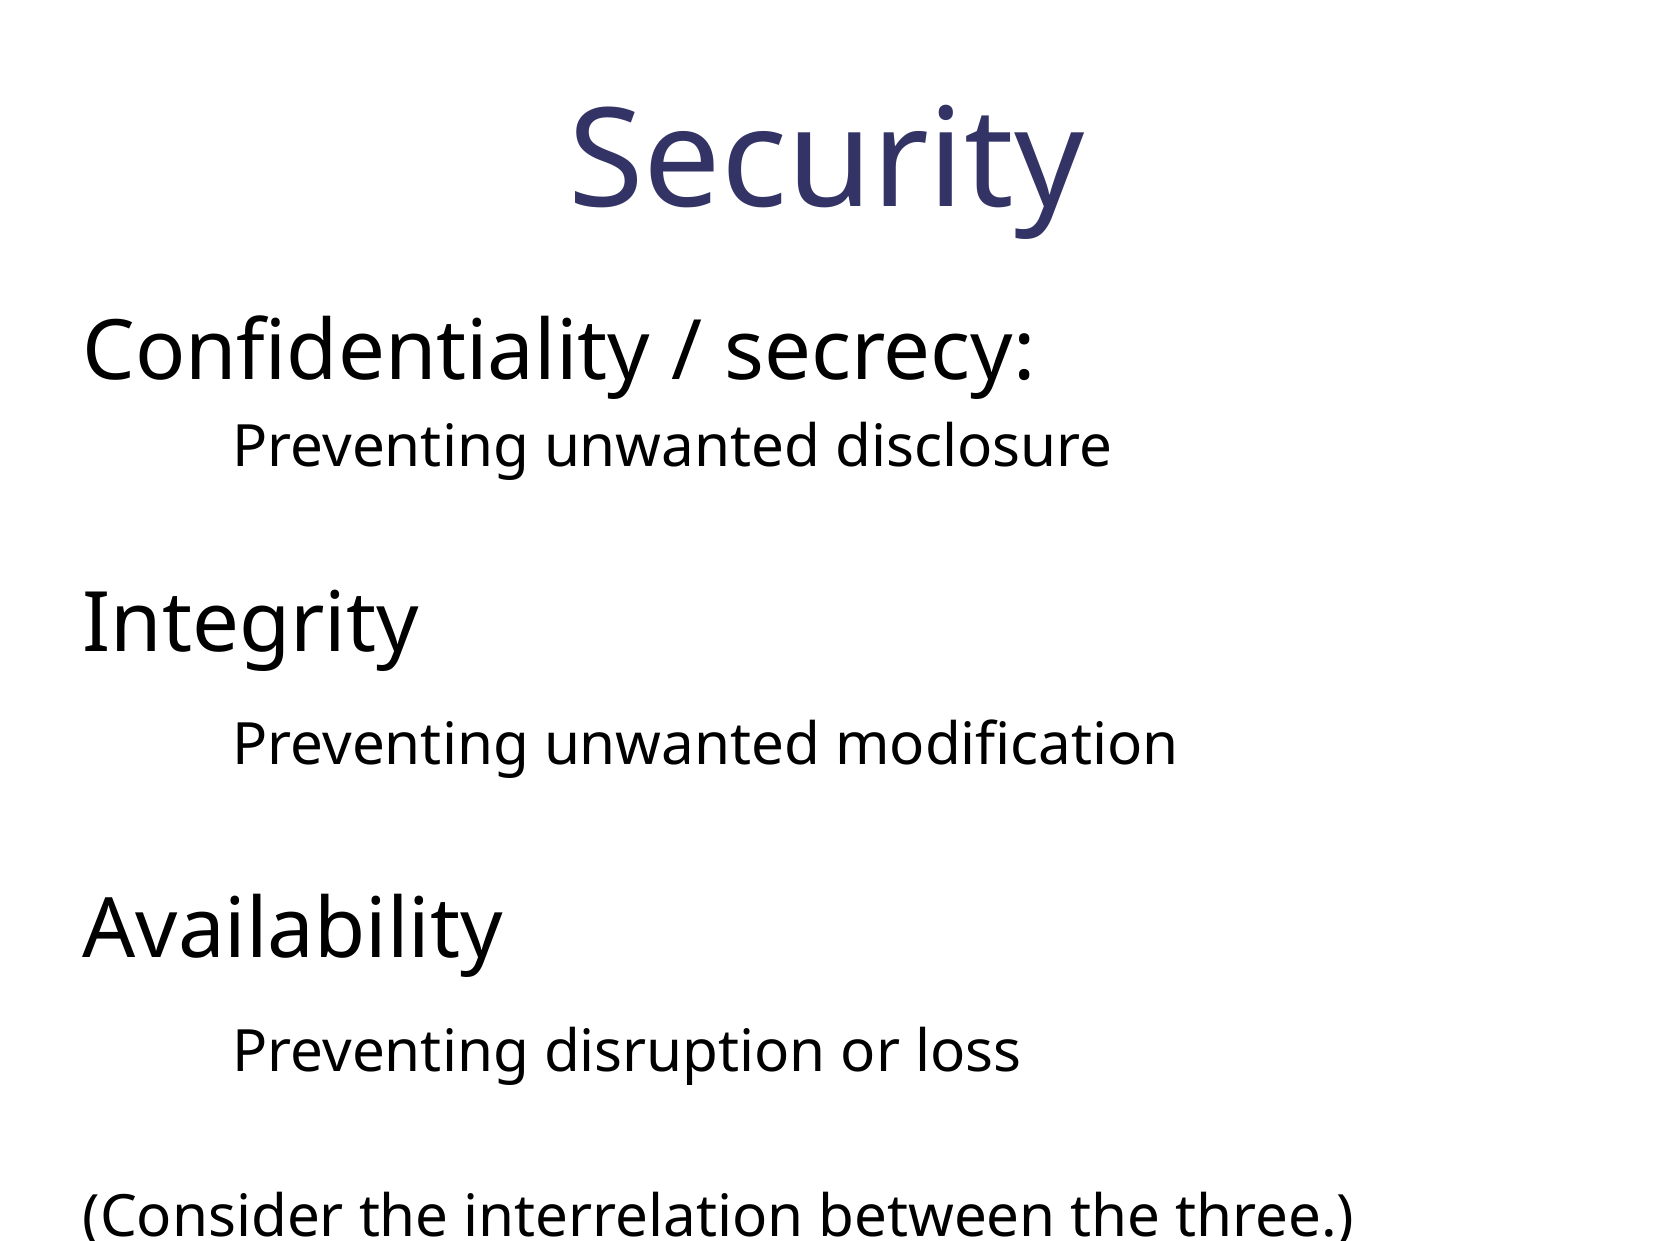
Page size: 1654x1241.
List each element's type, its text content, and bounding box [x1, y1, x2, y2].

subtitle Confidentiality / secrecy: Preventing unwanted disclosure Integrity Preventing unwanted modification Availability Preventing disruption or loss (Consider the interrelation between the three.) [82, 290, 1654, 1241]
title Security [82, 56, 1571, 250]
